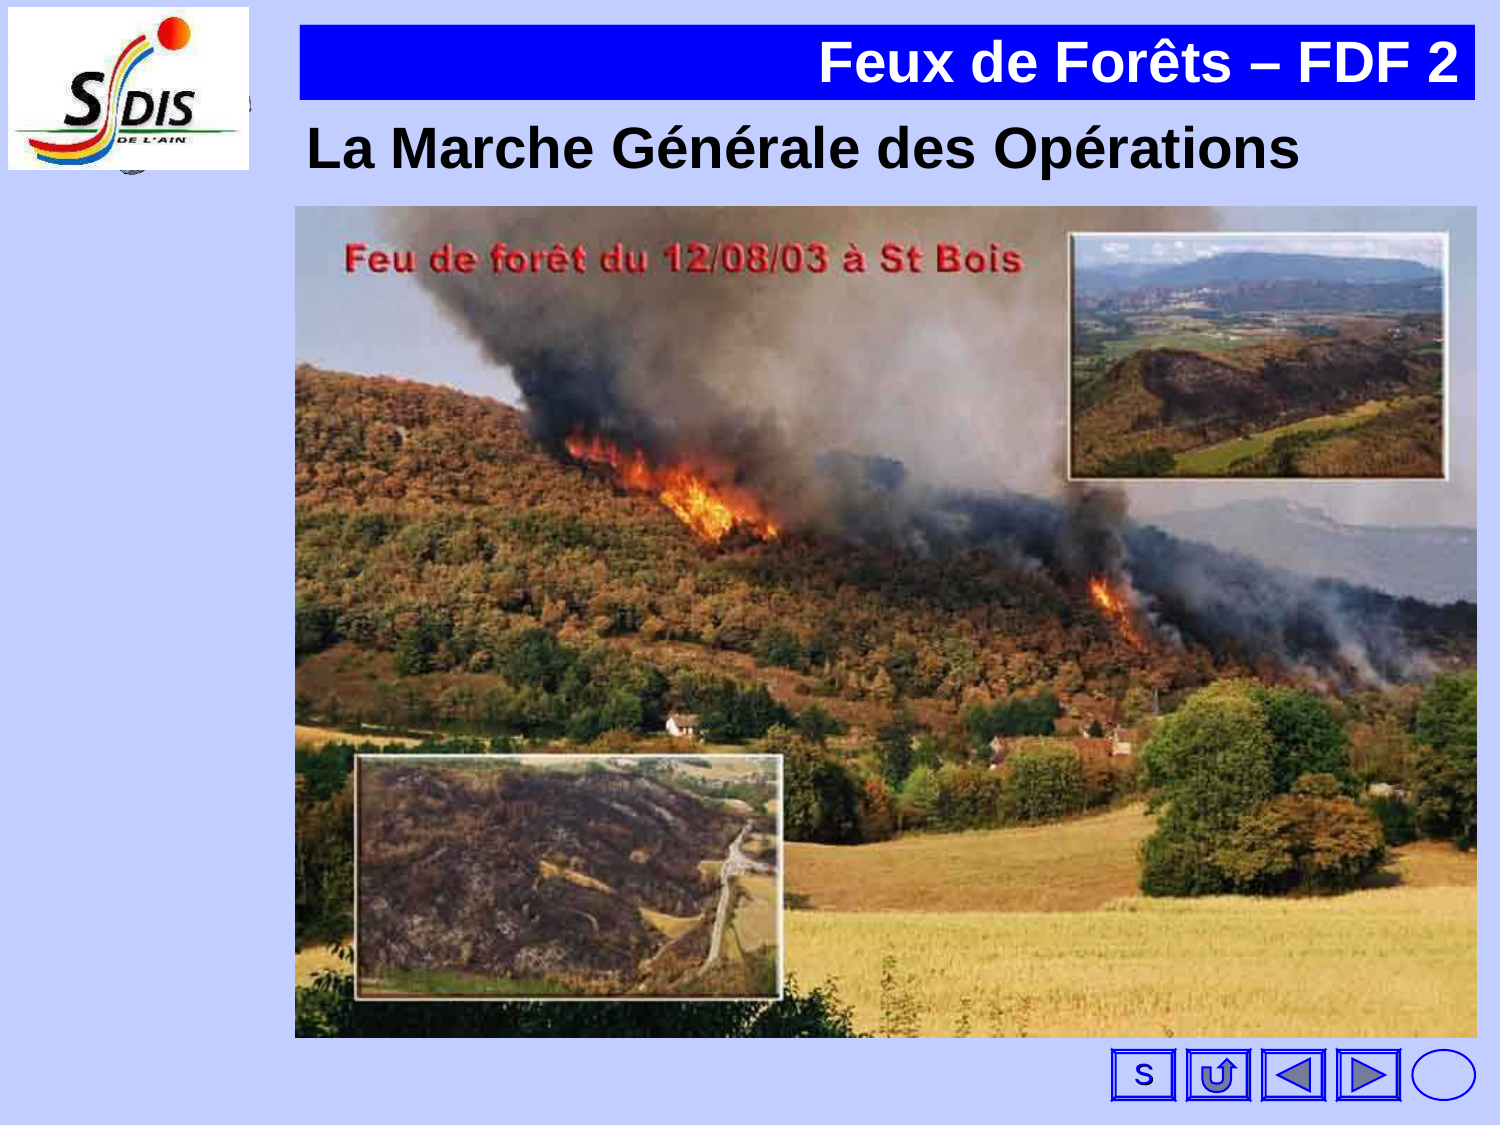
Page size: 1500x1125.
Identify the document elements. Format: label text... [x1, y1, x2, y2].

text_box [1412, 1049, 1476, 1101]
picture [295, 206, 1477, 1038]
picture [8, 7, 249, 170]
text_box La Marche Générale des Opérations [291, 112, 1318, 189]
text_box Feux de Forêts – FDF 2 [299, 24, 1475, 100]
